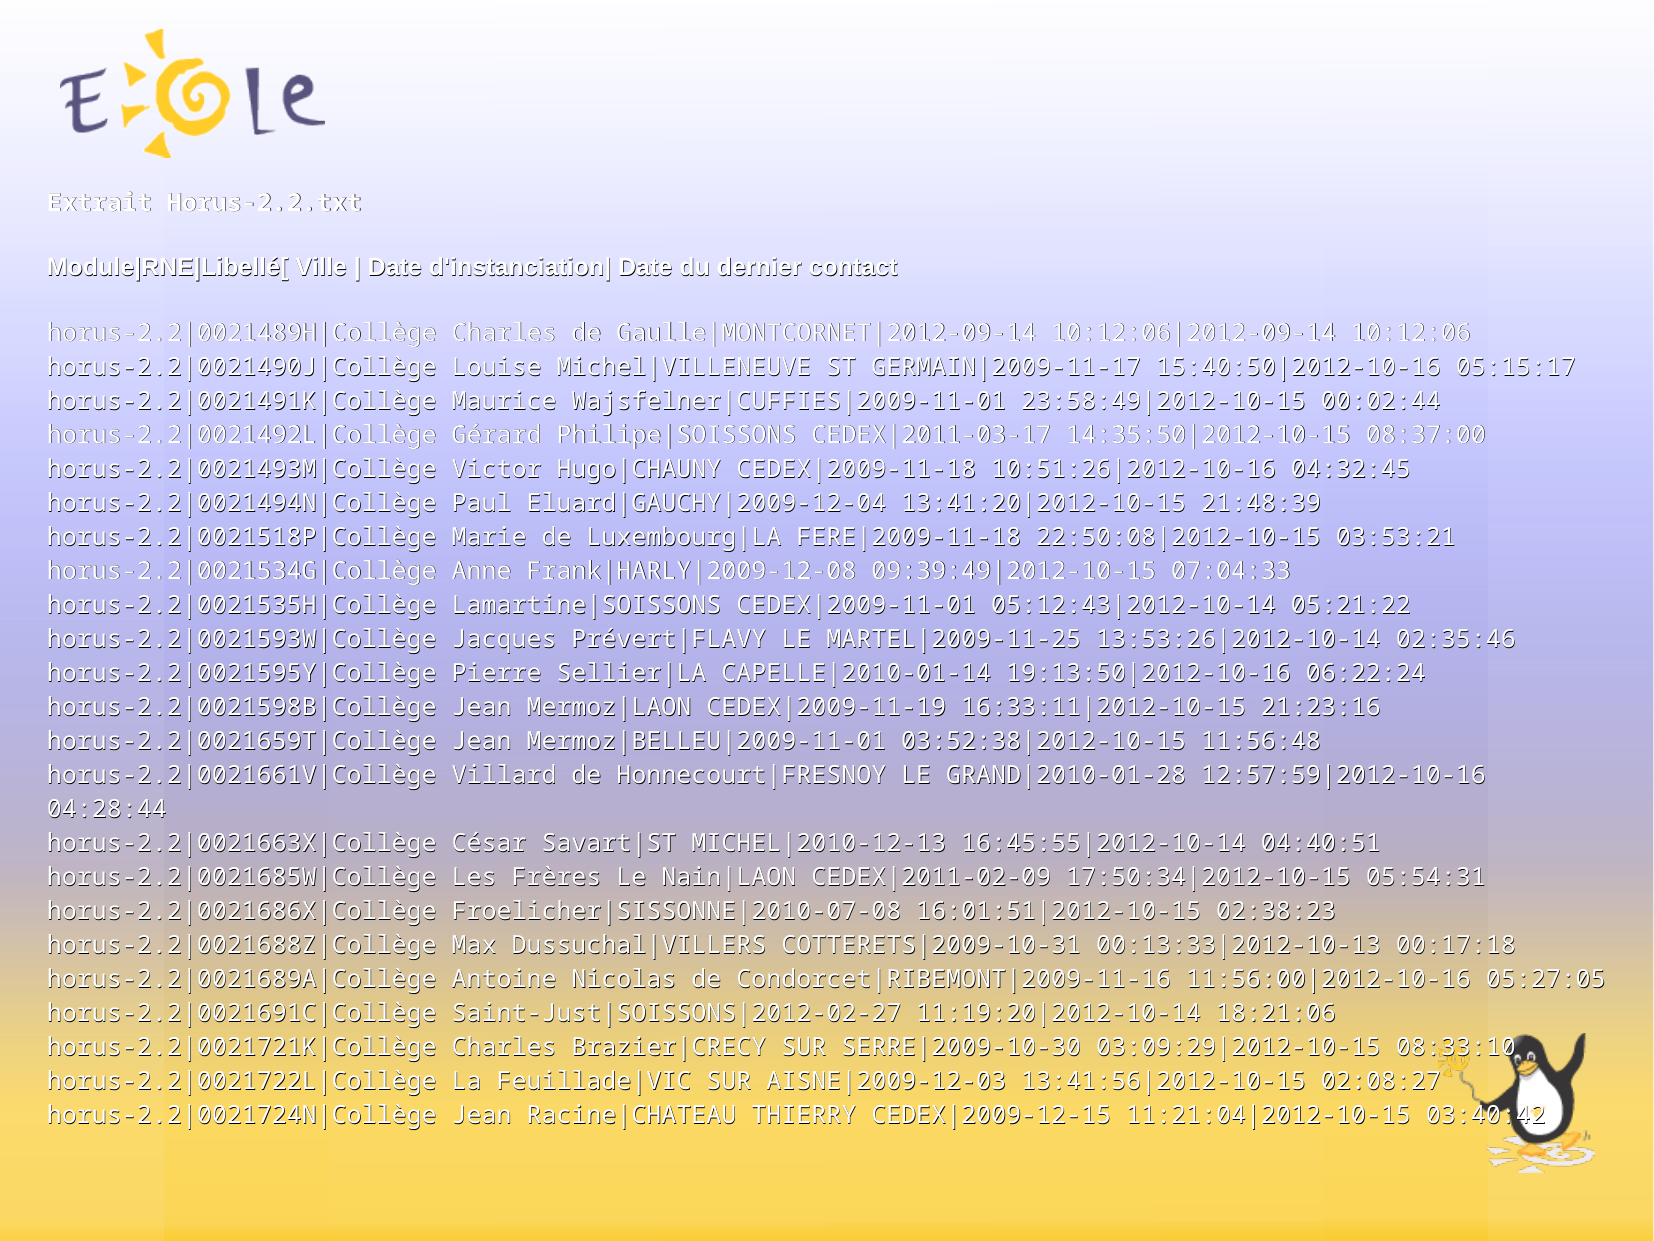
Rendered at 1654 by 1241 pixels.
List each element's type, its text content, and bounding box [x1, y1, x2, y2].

picture [0, 0, 1654, 1241]
text_box Extrait Horus-2.2.txt Module|RNE|Libellé[ Ville | Date d'instanciation| Date du dernier contact horus-2.2|0021489H|Collège Charles de Gaulle|MONTCORNET|2012-09-14 10:12:06|2012-09-14 10:12:06 horus-2.2|0021490J|Collège Louise Michel|VILLENEUVE ST GERMAIN|2009-11-17 15:40:50|2012-10-16 05:15:17 horus-2.2|0021491K|Collège Maurice Wajsfelner|CUFFIES|2009-11-01 23:58:49|2012-10-15 00:02:44 horus-2.2|0021492L|Collège Gérard Philipe|SOISSONS CEDEX|2011-03-17 14:35:50|2012-10-15 08:37:00 horus-2.2|0021493M|Collège Victor Hugo|CHAUNY CEDEX|2009-11-18 10:51:26|2012-10-16 04:32:45 horus-2.2|0021494N|Collège Paul Eluard|GAUCHY|2009-12-04 13:41:20|2012-10-15 21:48:39 horus-2.2|0021518P|Collège Marie de Luxembourg|LA FERE|2009-11-18 22:50:08|2012-10-15 03:53:21 horus-2.2|0021534G|Collège Anne Frank|HARLY|2009-12-08 09:39:49|2012-10-15 07:04:33 horus-2.2|0021535H|Collège Lamartine|SOISSONS CEDEX|2009-11-01 05:12:43|2012-10-14 05:21:22 horus-2.2|0021593W|Collège Jacques Prévert|FLAVY LE MARTEL|2009-11-25 13:53:26|2012-10-14 02:35:46 horus-2.2|0021595Y|Collège Pierre Sellier|LA CAPELLE|2010-01-14 19:13:50|2012-10-16 06:22:24 horus-2.2|0021598B|Collège Jean Mermoz|LAON CEDEX|2009-11-19 16:33:11|2012-10-15 21:23:16 horus-2.2|0021659T|Collège Jean Mermoz|BELLEU|2009-11-01 03:52:38|2012-10-15 11:56:48 horus-2.2|0021661V|Collège Villard de Honnecourt|FRESNOY LE GRAND|2010-01-28 12:57:59|2012-10-16 04:28:44 horus-2.2|0021663X|Collège César Savart|ST MICHEL|2010-12-13 16:45:55|2012-10-14 04:40:51 horus-2.2|0021685W|Collège Les Frères Le Nain|LAON CEDEX|2011-02-09 17:50:34|2012-10-15 05:54:31 horus-2.2|0021686X|Collège Froelicher|SISSONNE|2010-07-08 16:01:51|2012-10-15 02:38:23 horus-2.2|0021688Z|Collège Max Dussuchal|VILLERS COTTERETS|2009-10-31 00:13:33|2012-10-13 00:17:18 horus-2.2|0021689A|Collège Antoine Nicolas de Condorcet|RIBEMONT|2009-11-16 11:56:00|2012-10-16 05:27:05 horus-2.2|0021691C|Collège Saint-Just|SOISSONS|2012-02-27 11:19:20|2012-10-14 18:21:06 horus-2.2|0021721K|Collège Charles Brazier|CRECY SUR SERRE|2009-10-30 03:09:29|2012-10-15 08:33:10 horus-2.2|0021722L|Collège La Feuillade|VIC SUR AISNE|2009-12-03 13:41:56|2012-10-15 02:08:27 horus-2.2|0021724N|Collège Jean Racine|CHATEAU THIERRY CEDEX|2009-12-15 11:21:04|2012-10-15 03:40:42 [29, 177, 1625, 1016]
